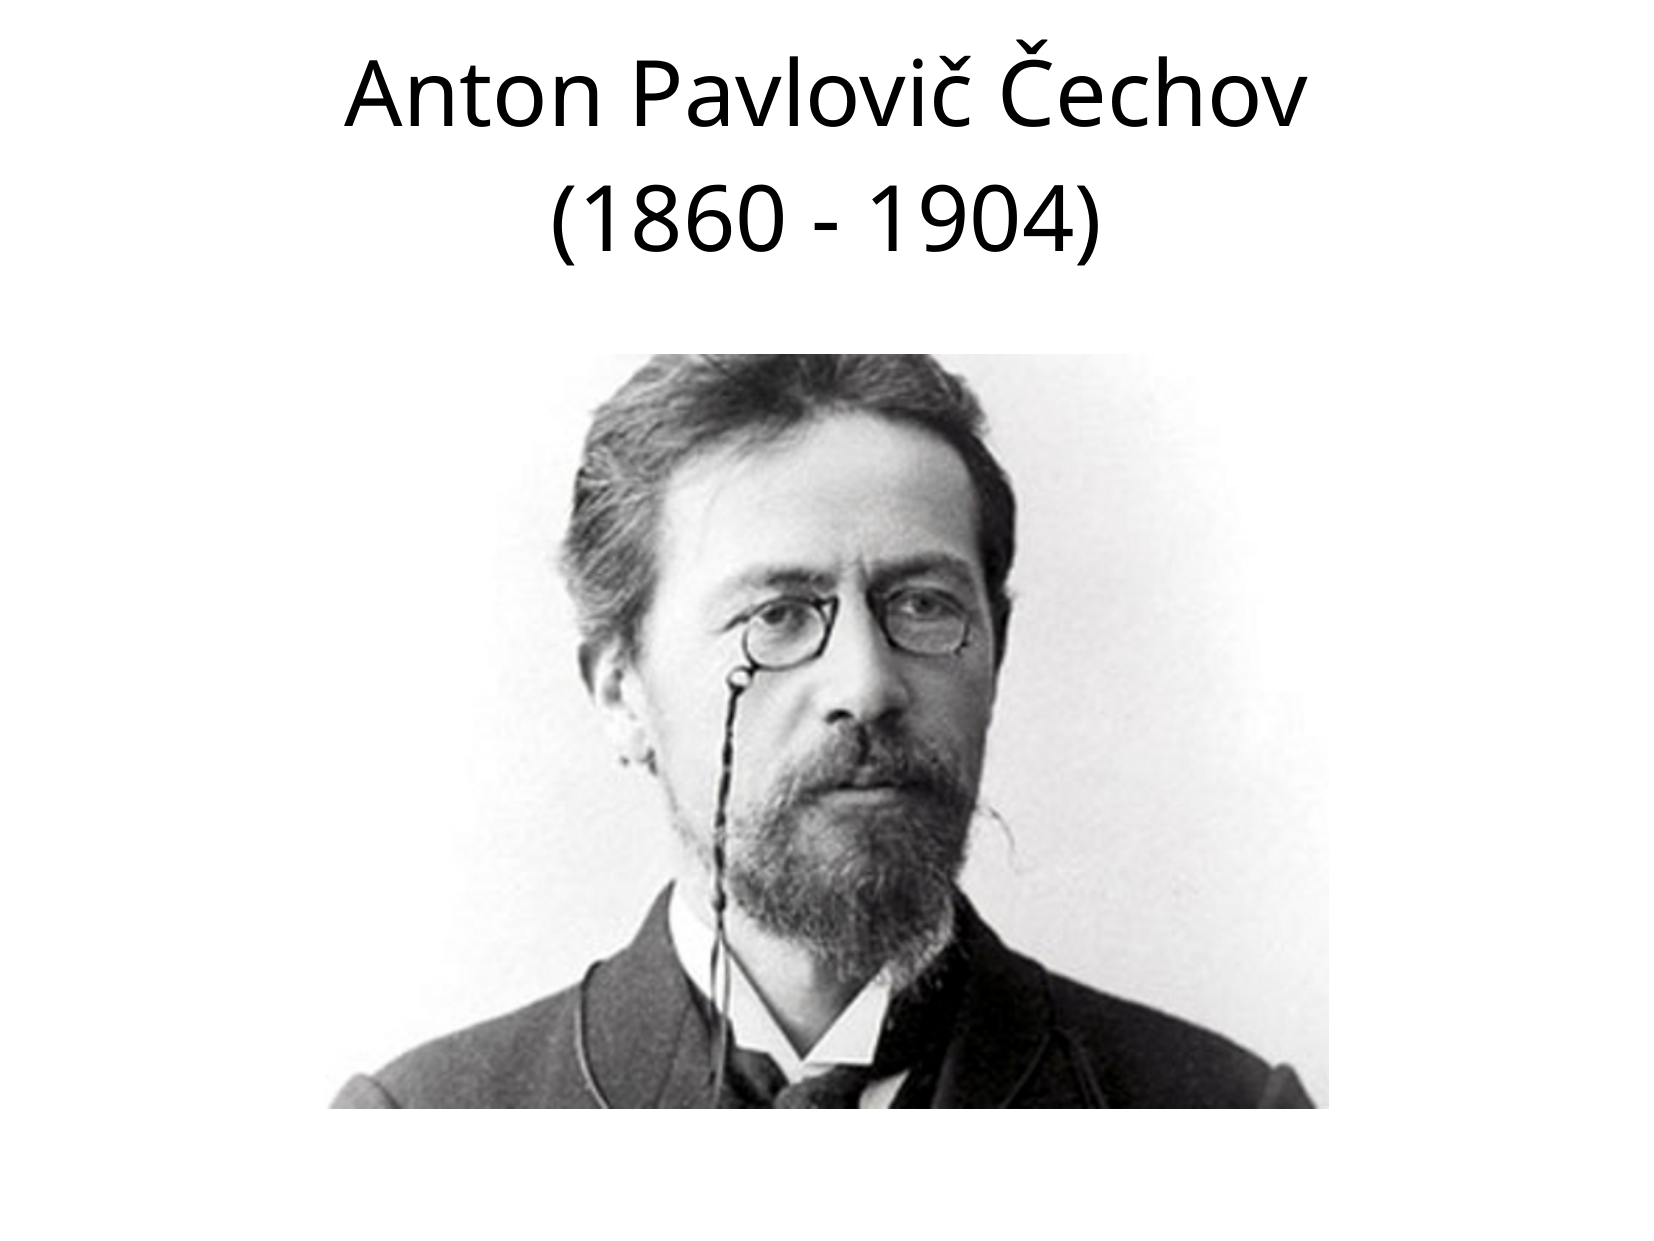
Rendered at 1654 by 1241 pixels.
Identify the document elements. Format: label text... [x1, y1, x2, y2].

title Anton Pavlovič Čechov (1860 - 1904) [82, 23, 1571, 283]
picture [324, 354, 1329, 1109]
